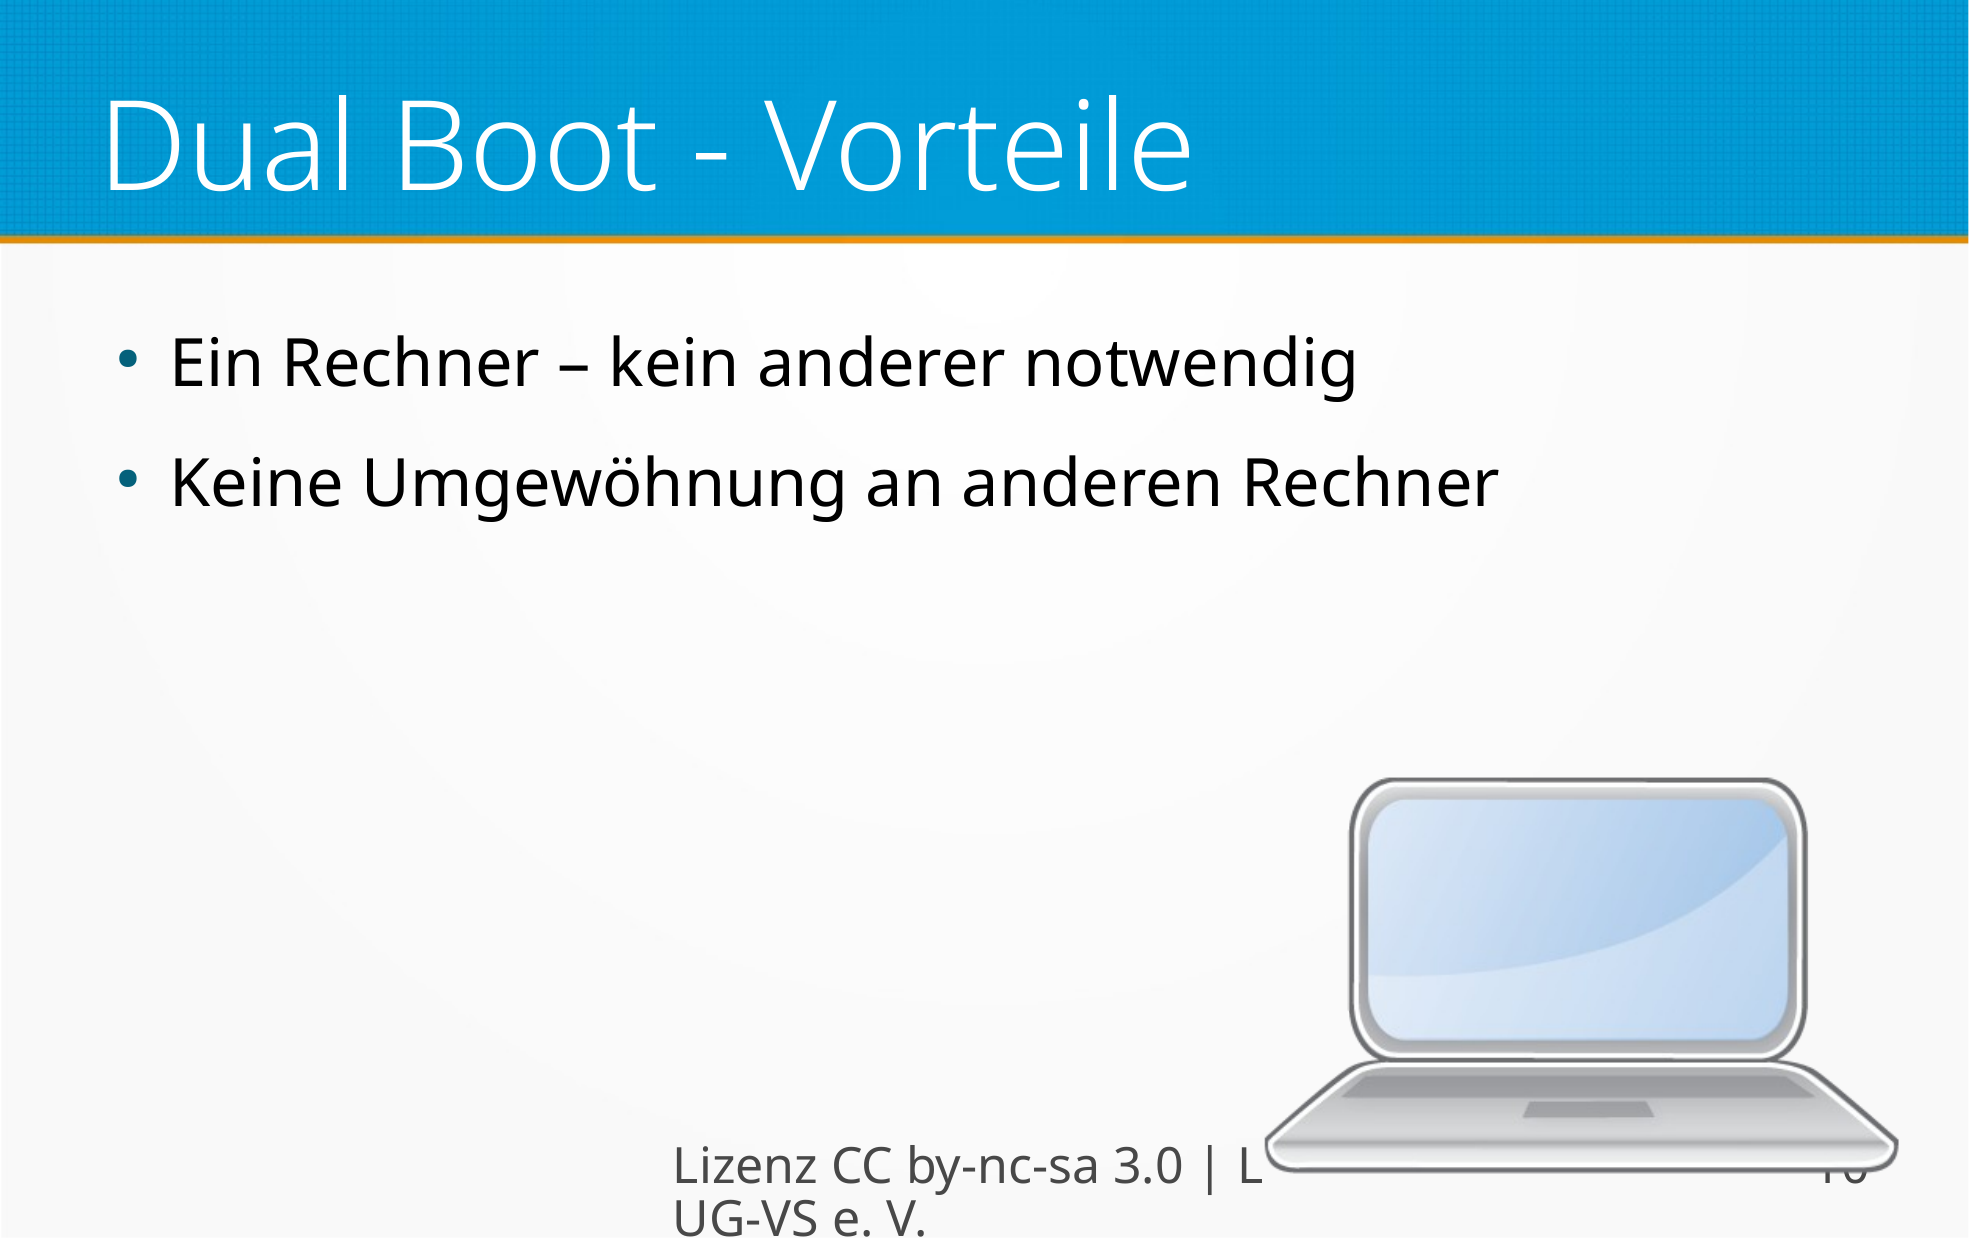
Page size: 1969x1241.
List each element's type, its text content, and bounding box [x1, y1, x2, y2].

list Ein Rechner – kein anderer notwendig Keine Umgewöhnung an anderen Rechner [98, 315, 1861, 1081]
picture [0, 233, 1969, 1241]
title Dual Boot - Vorteile [98, 19, 1870, 227]
